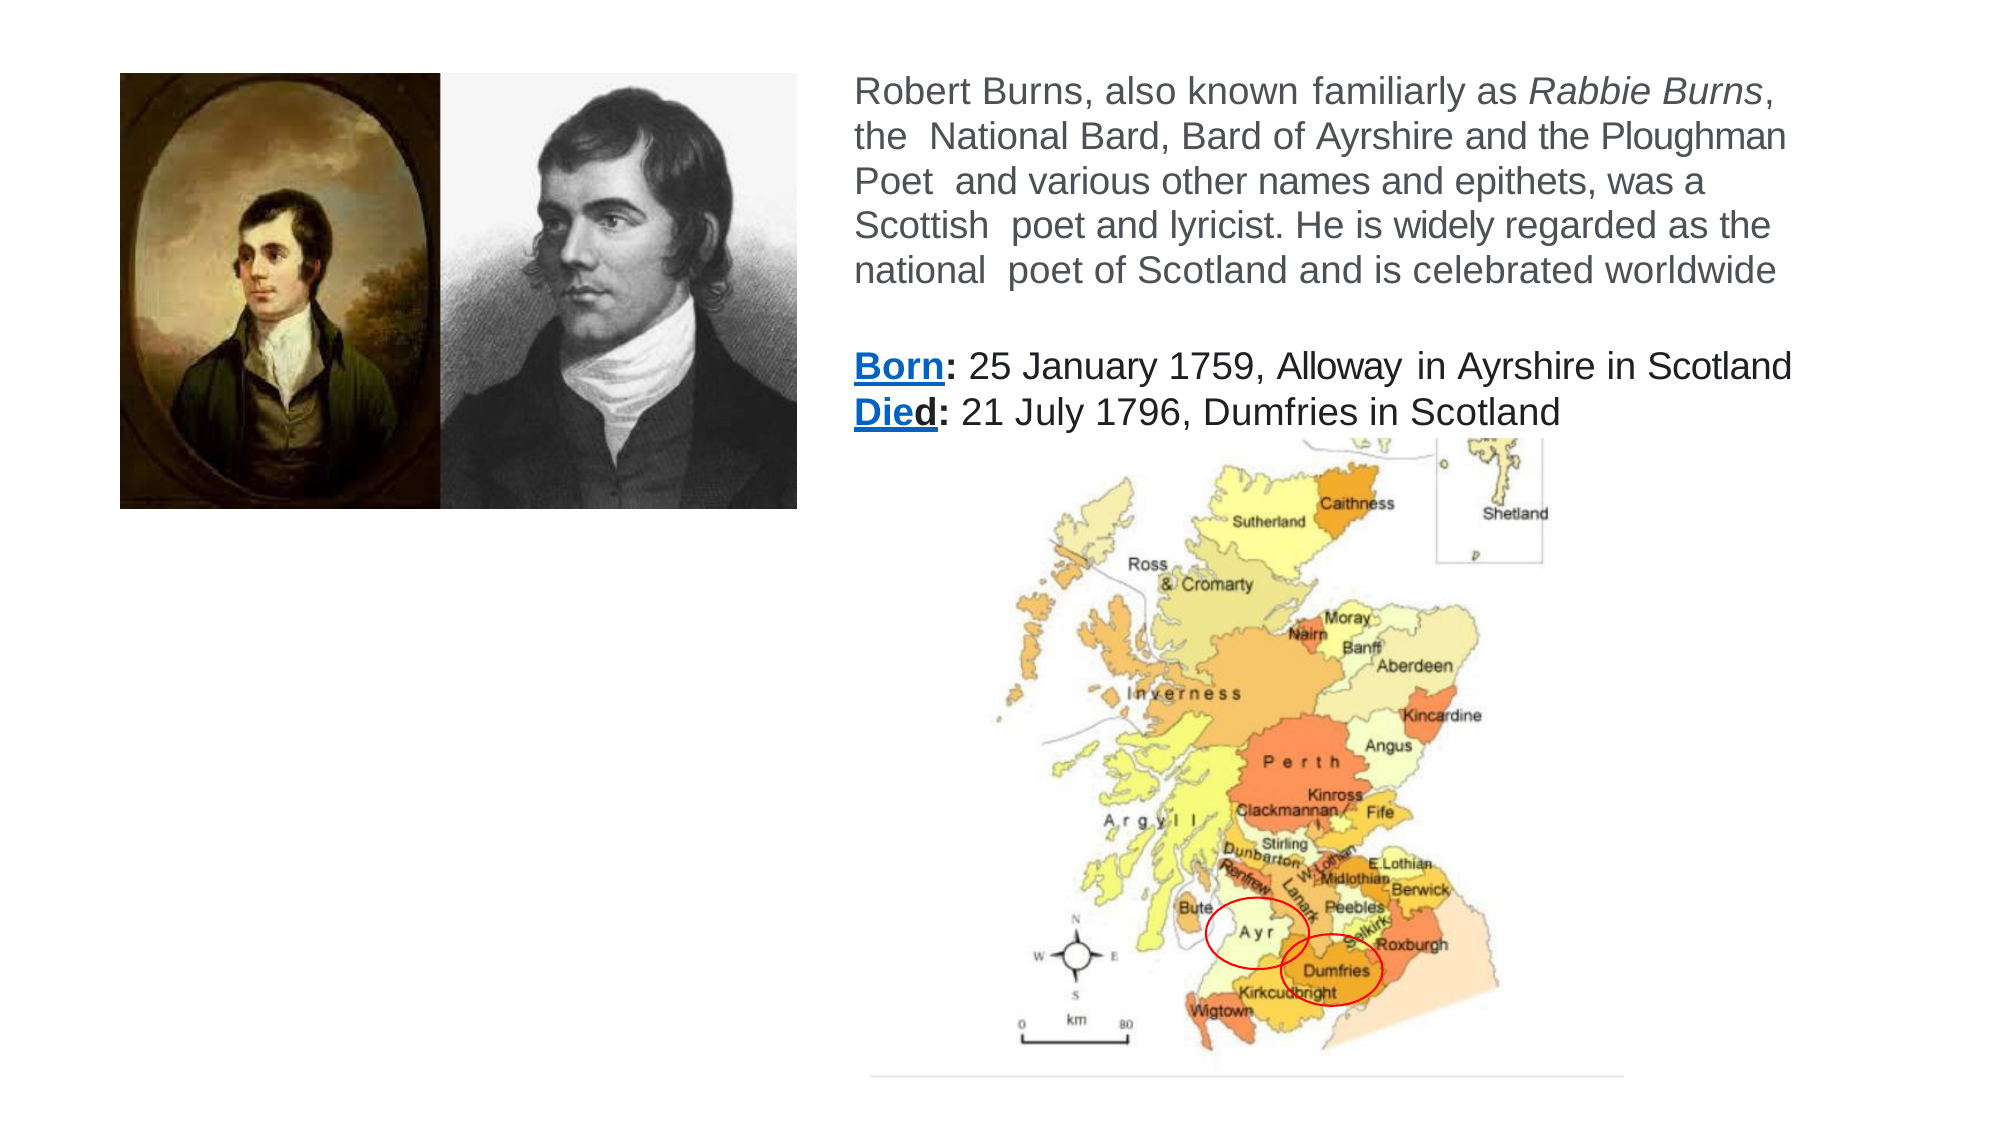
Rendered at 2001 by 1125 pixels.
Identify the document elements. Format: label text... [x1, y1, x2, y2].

text_box Robert Burns, also known familiarly as Rabbie Burns, the National Bard, Bard of Ayrshire and the Ploughman Poet and various other names and epithets, was a Scottish poet and lyricist. He is widely regarded as the national poet of Scotland and is celebrated worldwide Born: 25 January 1759, Alloway in Ayrshire in Scotland Died: 21 July 1796, Dumfries in Scotland [852, 65, 1806, 433]
picture [870, 438, 1624, 1078]
picture [120, 73, 797, 509]
